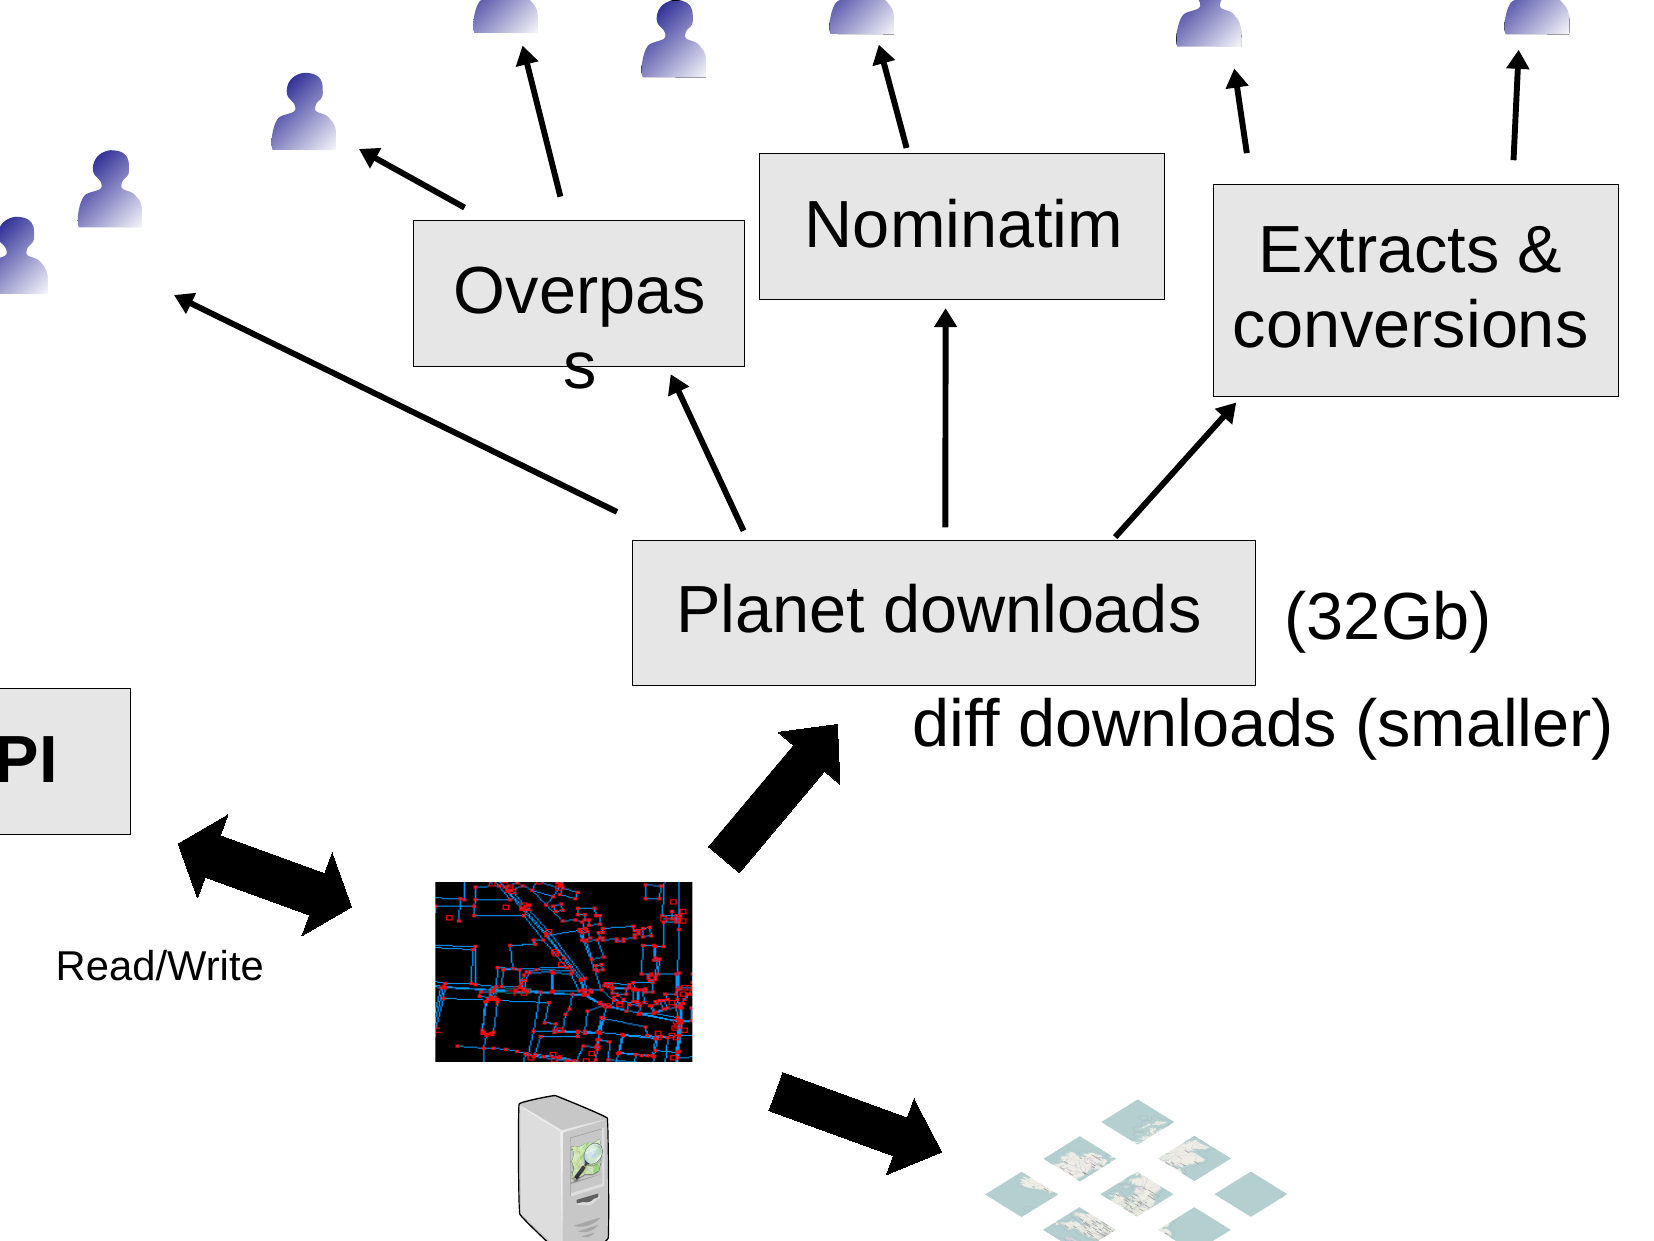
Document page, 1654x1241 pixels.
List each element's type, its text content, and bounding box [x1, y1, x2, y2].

picture [435, 882, 693, 1062]
text_box [77, 150, 143, 228]
text_box [271, 72, 337, 151]
list diff downloads (smaller) [855, 686, 1654, 775]
text_box [759, 153, 1165, 300]
text_box [0, 688, 131, 835]
text_box [413, 220, 745, 367]
text_box [1176, 0, 1242, 47]
text_box [1213, 184, 1619, 397]
list Nominatim [769, 187, 1158, 276]
list (32Gb) [1278, 578, 1499, 672]
list Overpass [437, 253, 723, 342]
text_box [1504, 0, 1570, 35]
text_box [473, 0, 539, 34]
picture [982, 1094, 1293, 1241]
text_box [829, 0, 895, 35]
picture [516, 1093, 611, 1241]
text_box [641, 0, 707, 78]
text_box [708, 724, 840, 873]
text_box [178, 814, 352, 936]
text_box [0, 216, 48, 295]
text_box [768, 1072, 942, 1175]
list API [0, 722, 94, 811]
list Planet downloads [662, 571, 1216, 661]
text_box [632, 540, 1256, 686]
list Read/Write [0, 942, 331, 1009]
list Extracts & conversions [1216, 211, 1605, 361]
